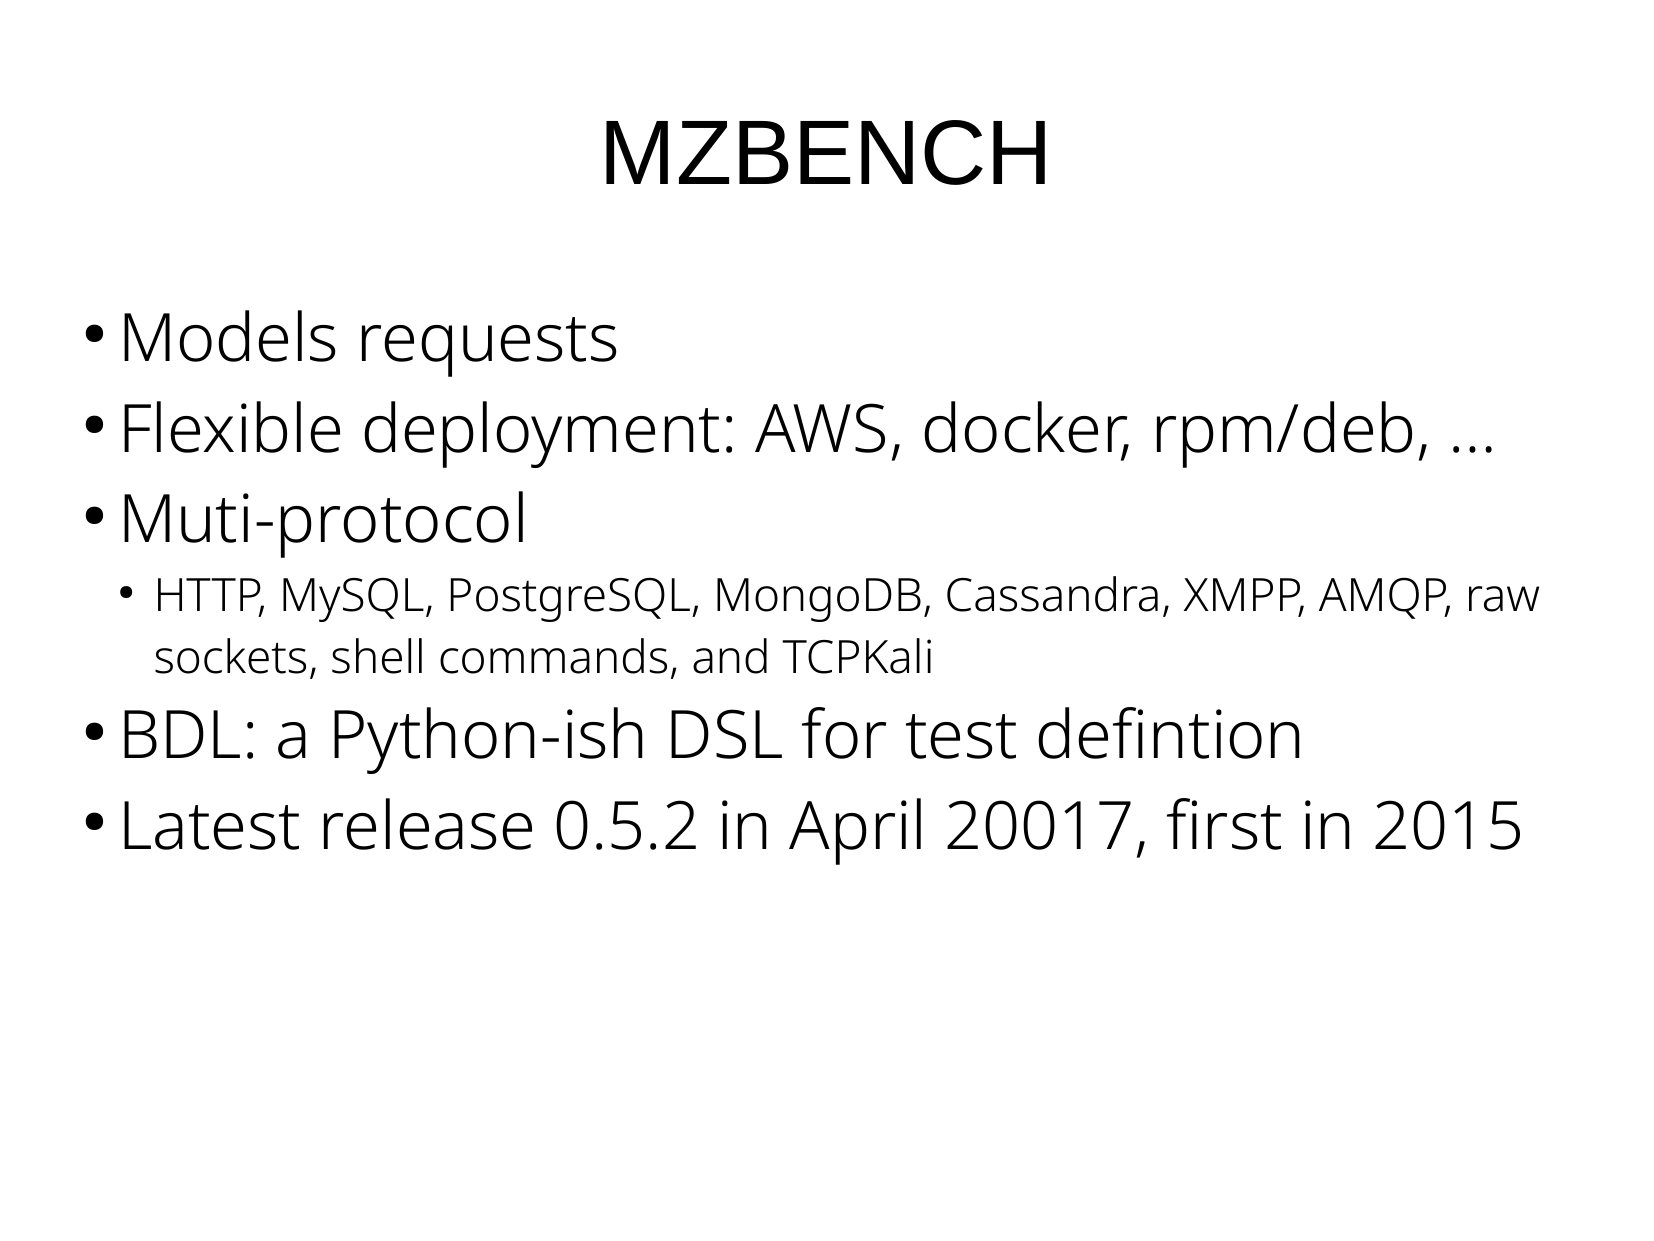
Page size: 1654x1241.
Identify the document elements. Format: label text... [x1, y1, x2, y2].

title MZBENCH [82, 49, 1571, 257]
subtitle Models requests Flexible deployment: AWS, docker, rpm/deb, … Muti-protocol HTTP, MySQL, PostgreSQL, MongoDB, Cassandra, XMPP, AMQP, raw sockets, shell commands, and TCPKali BDL: a Python-ish DSL for test defintion Latest release 0.5.2 in April 20017, first in 2015 [82, 290, 1571, 1010]
